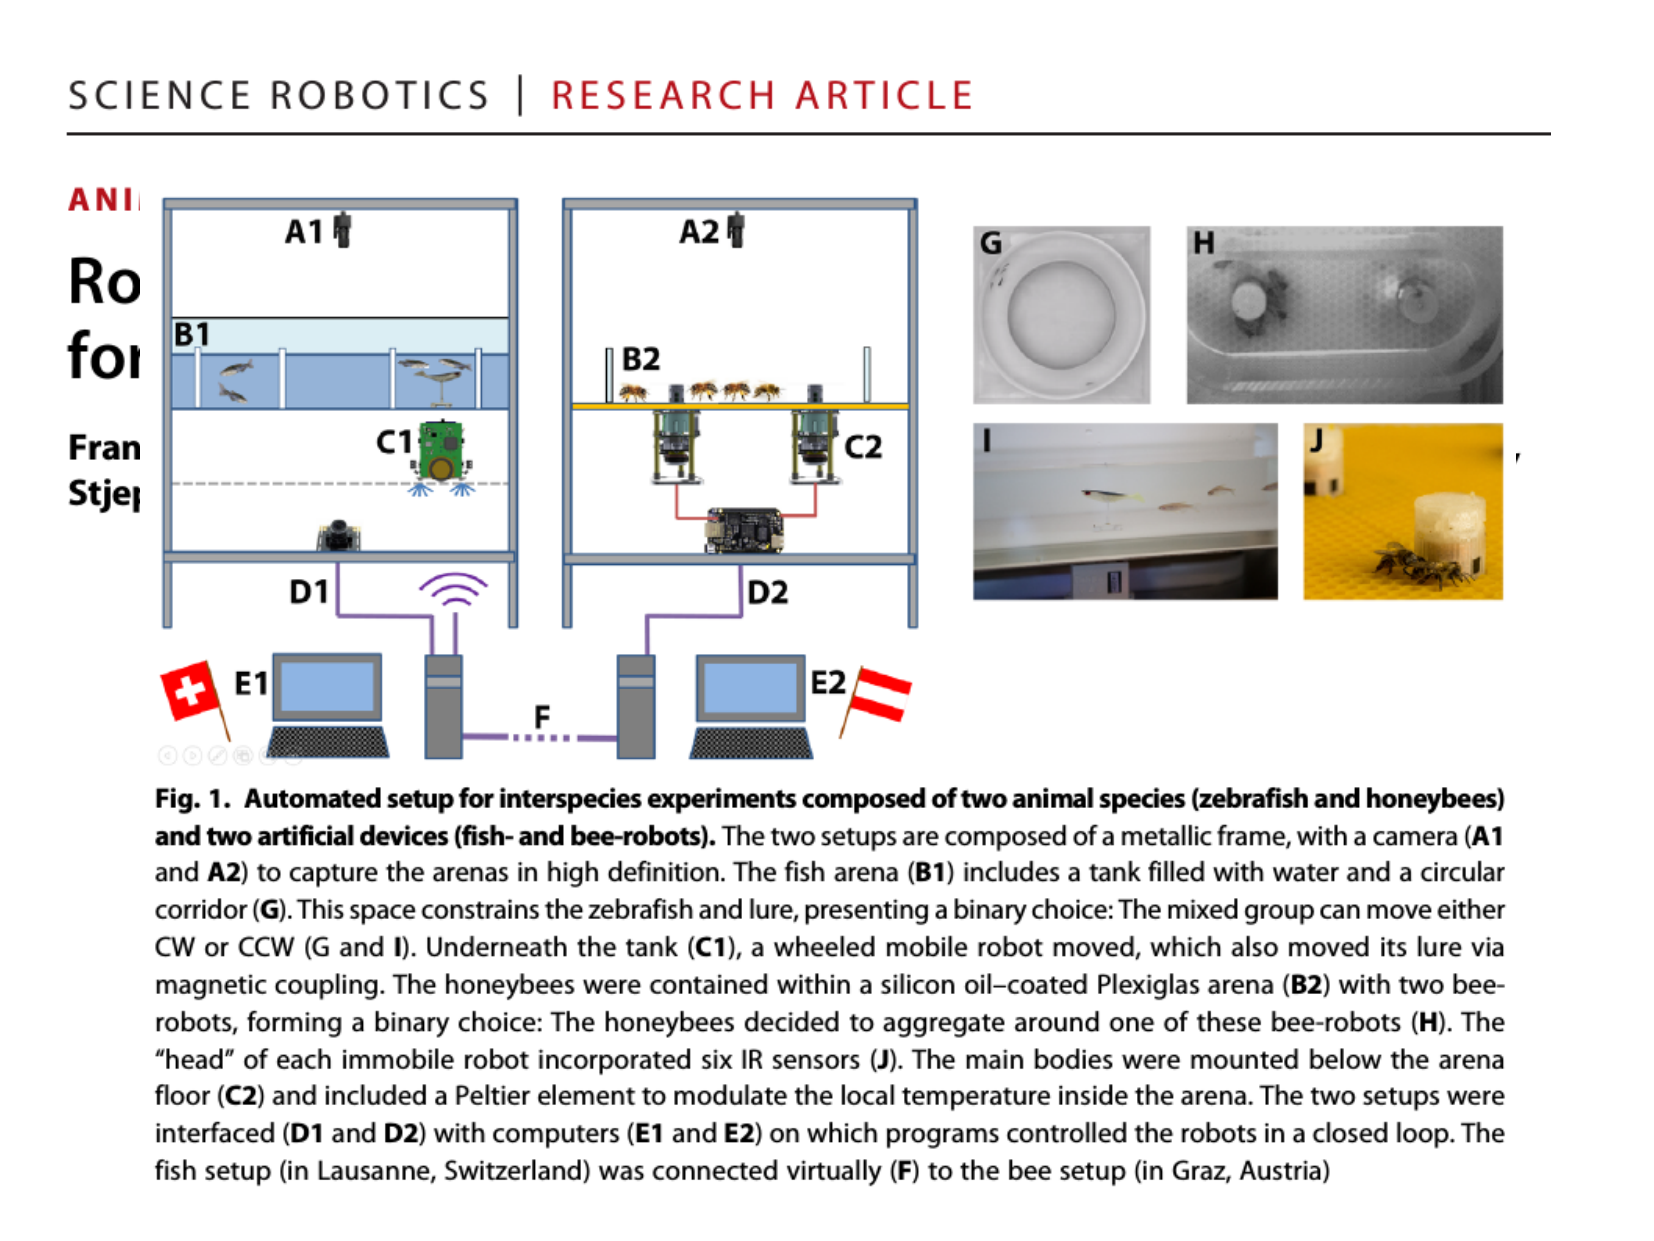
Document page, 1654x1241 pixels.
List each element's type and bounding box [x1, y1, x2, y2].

picture [53, 59, 1551, 1191]
